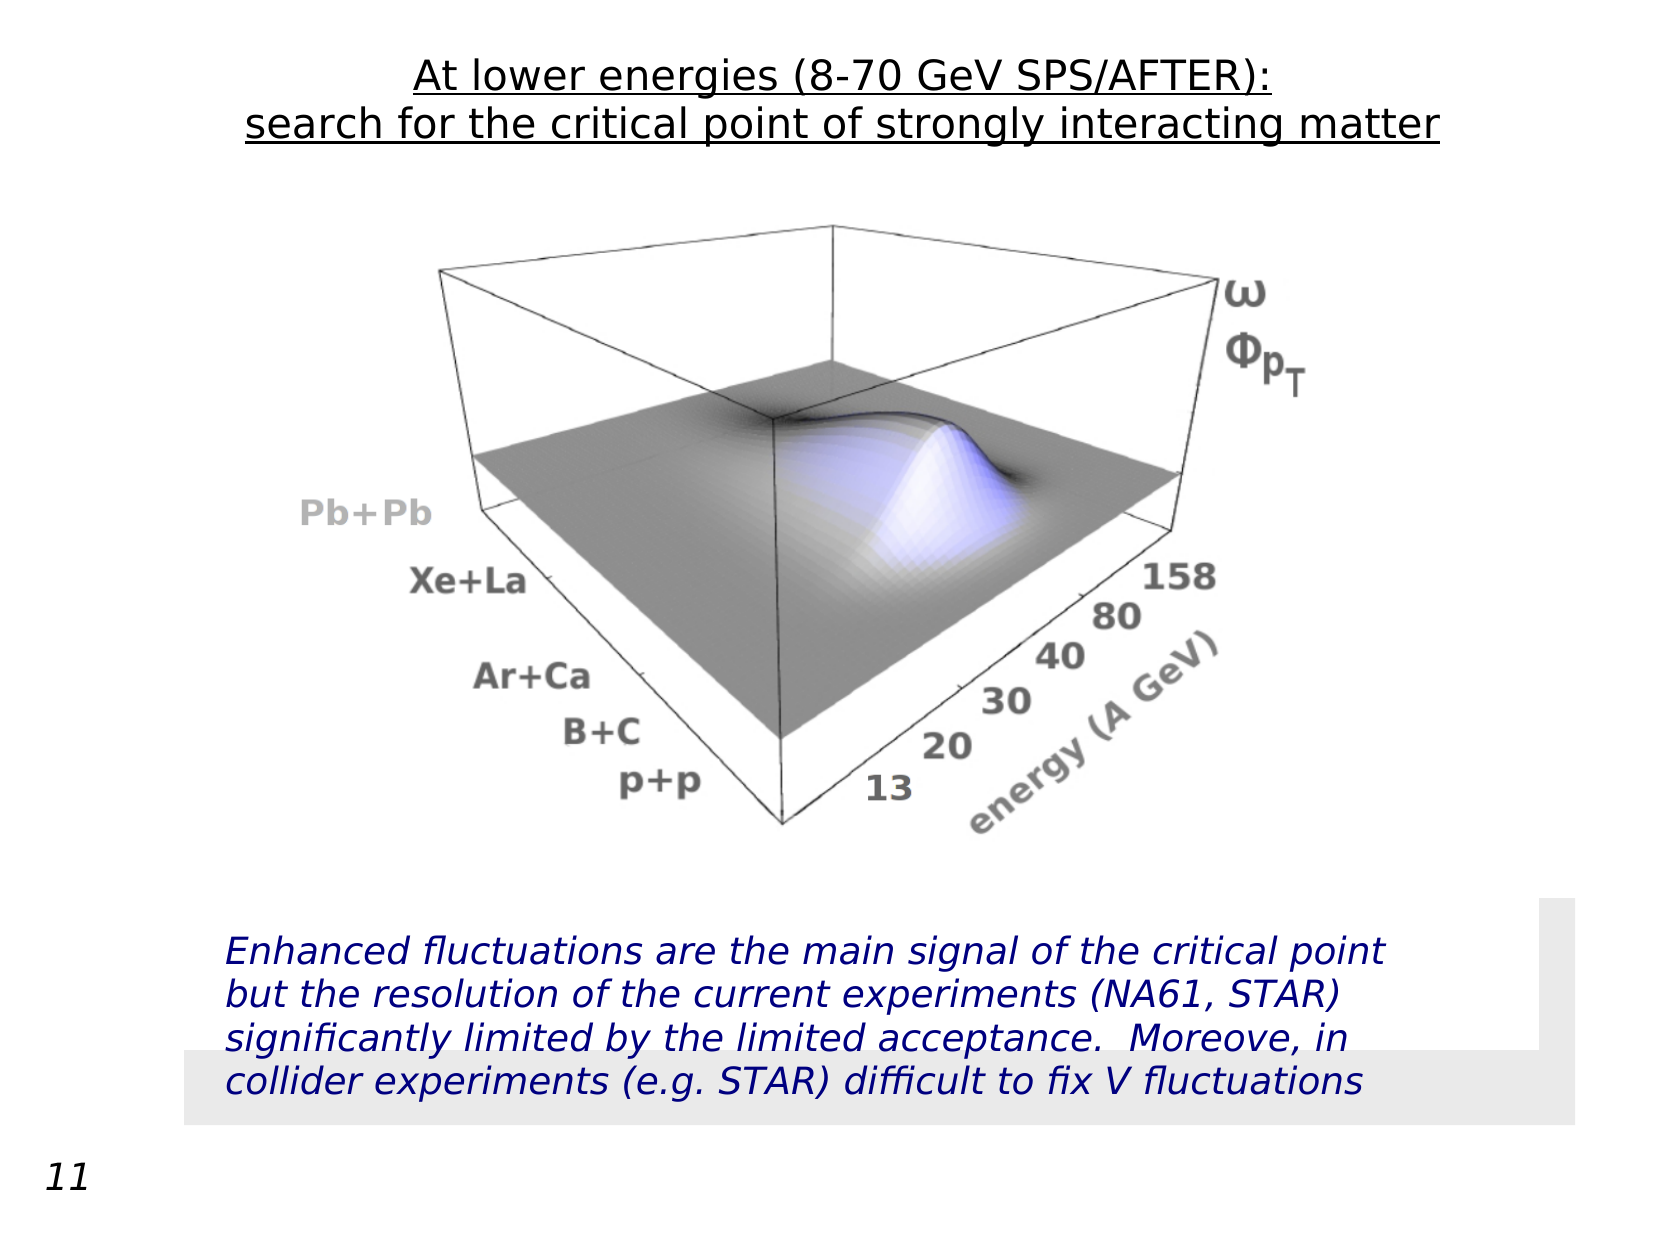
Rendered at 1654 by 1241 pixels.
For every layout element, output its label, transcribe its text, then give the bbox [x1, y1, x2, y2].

picture [112, 35, 1539, 1051]
text_box [184, 898, 1576, 1126]
text_box At lower energies (8-70 GeV SPS/AFTER): search for the critical point of strongly interacting matter [244, 51, 1441, 149]
text_box Enhanced fluctuations are the main signal of the critical point but the resolution of the current experiments (NA61, STAR) significantly limited by the limited acceptance. Moreove, in collider experiments (e.g. STAR) difficult to fix V fluctuations [225, 929, 1399, 1104]
